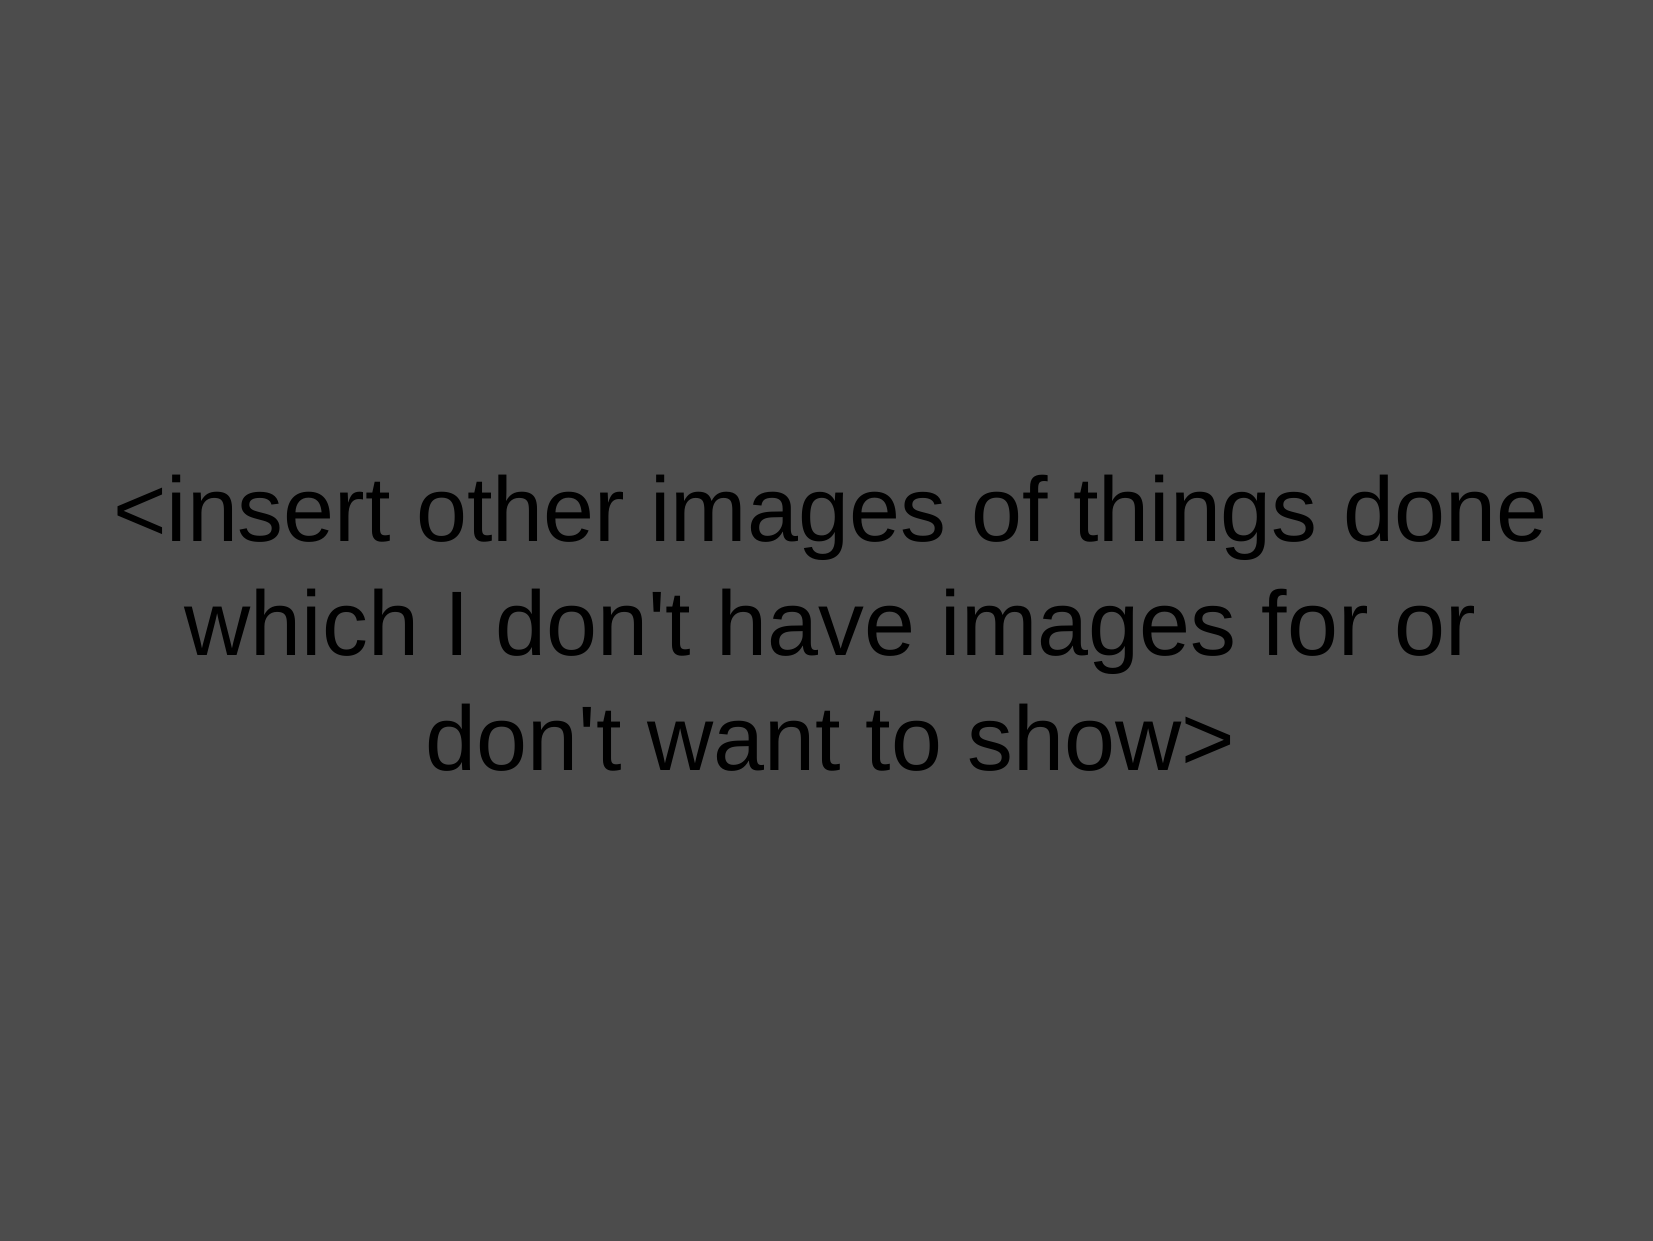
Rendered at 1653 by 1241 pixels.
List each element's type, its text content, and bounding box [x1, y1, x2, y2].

title <insert other images of things done which I don't have images for or don't want to show> [87, 445, 1575, 789]
